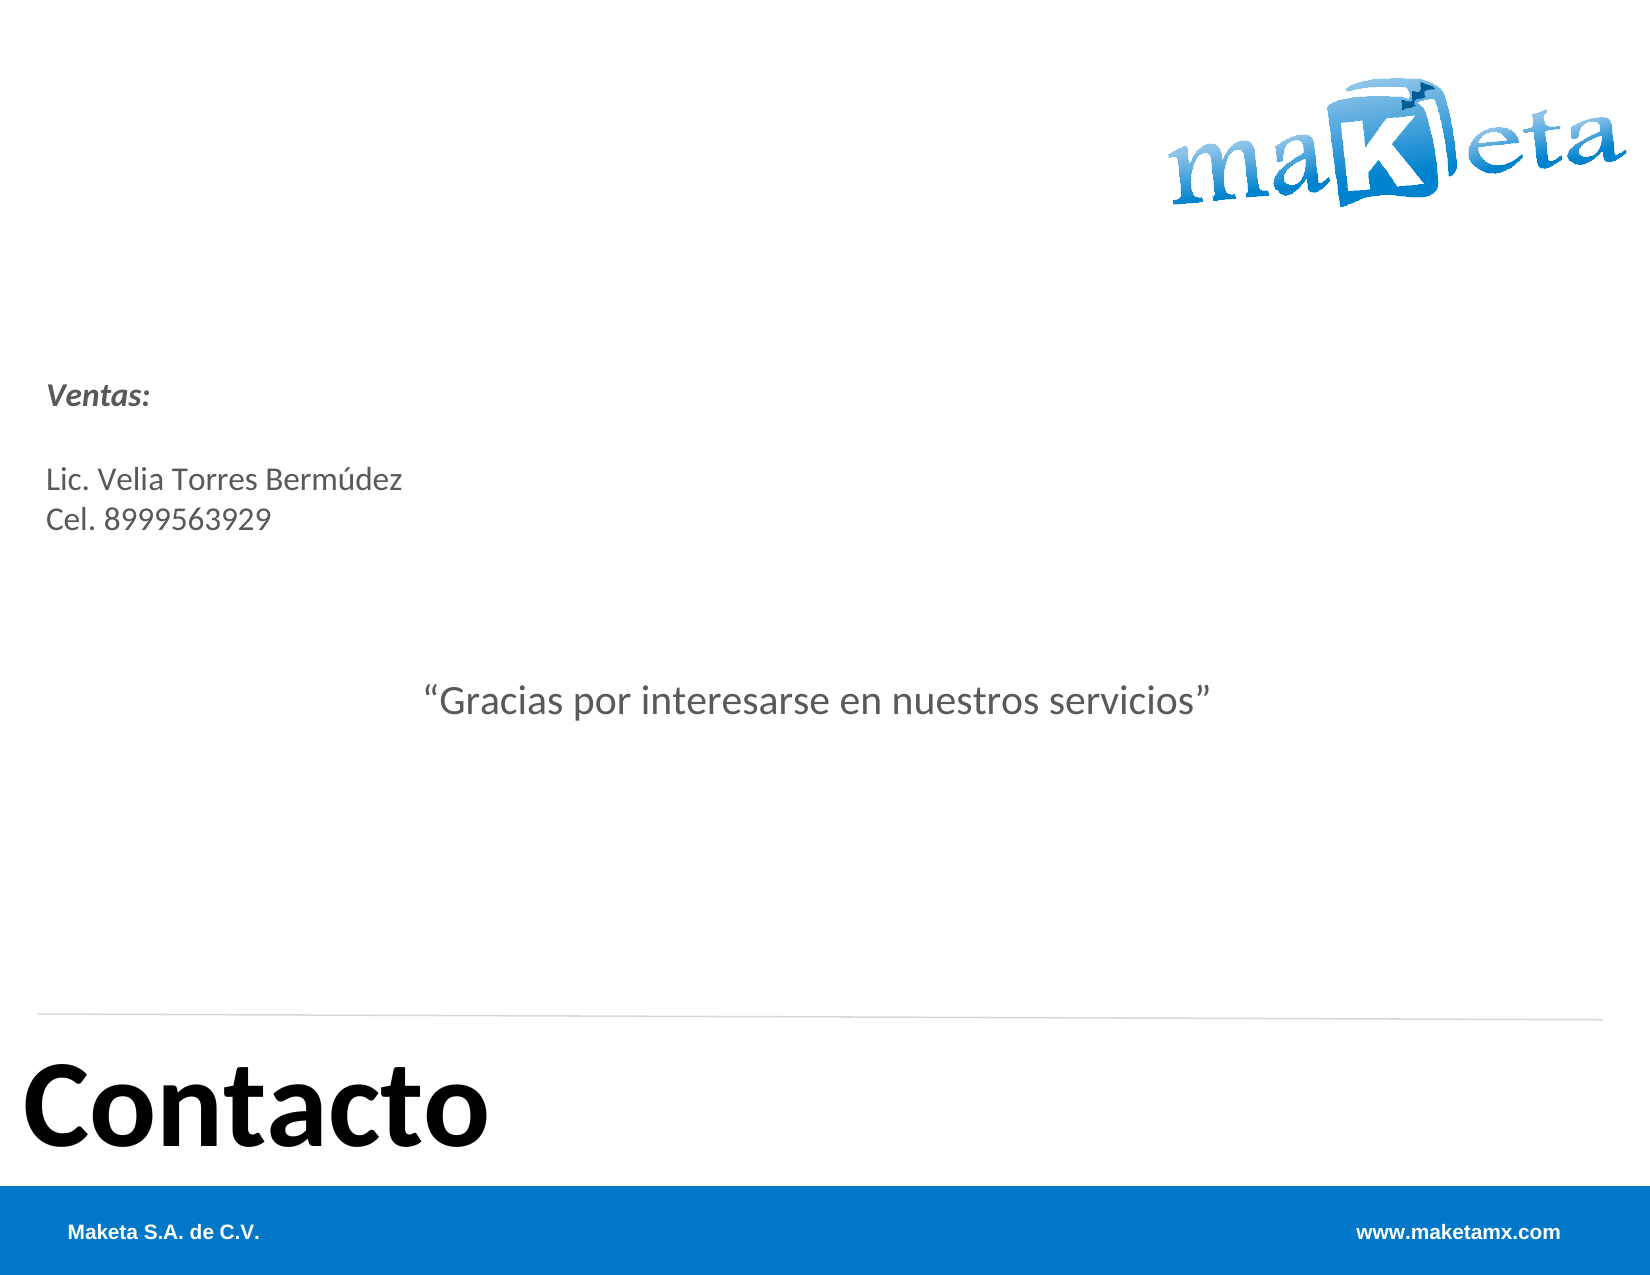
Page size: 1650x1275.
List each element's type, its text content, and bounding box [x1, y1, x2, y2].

text_box Contacto [8, 1013, 945, 1180]
picture [1166, 65, 1627, 224]
picture [0, 1186, 1650, 1275]
